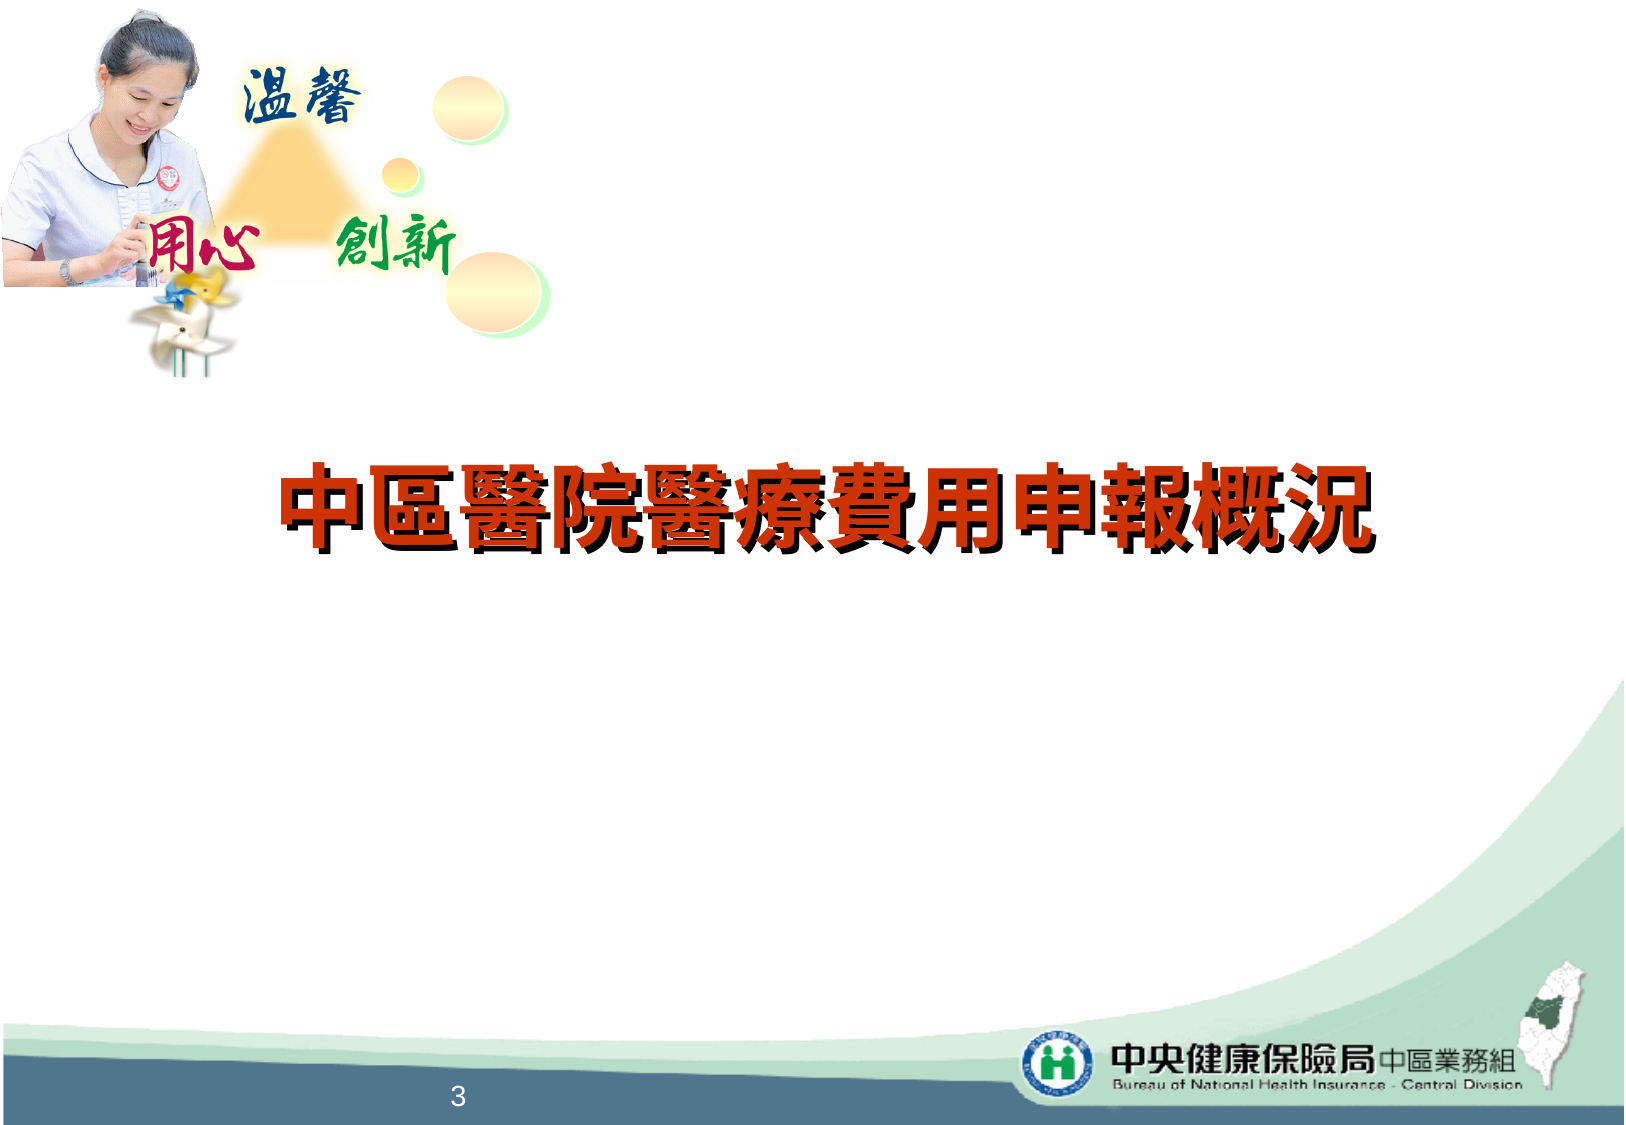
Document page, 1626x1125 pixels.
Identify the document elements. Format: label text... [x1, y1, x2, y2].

title 中區醫院醫療費用申報概況 [50, 339, 1598, 668]
text_box [435, 1065, 815, 1125]
